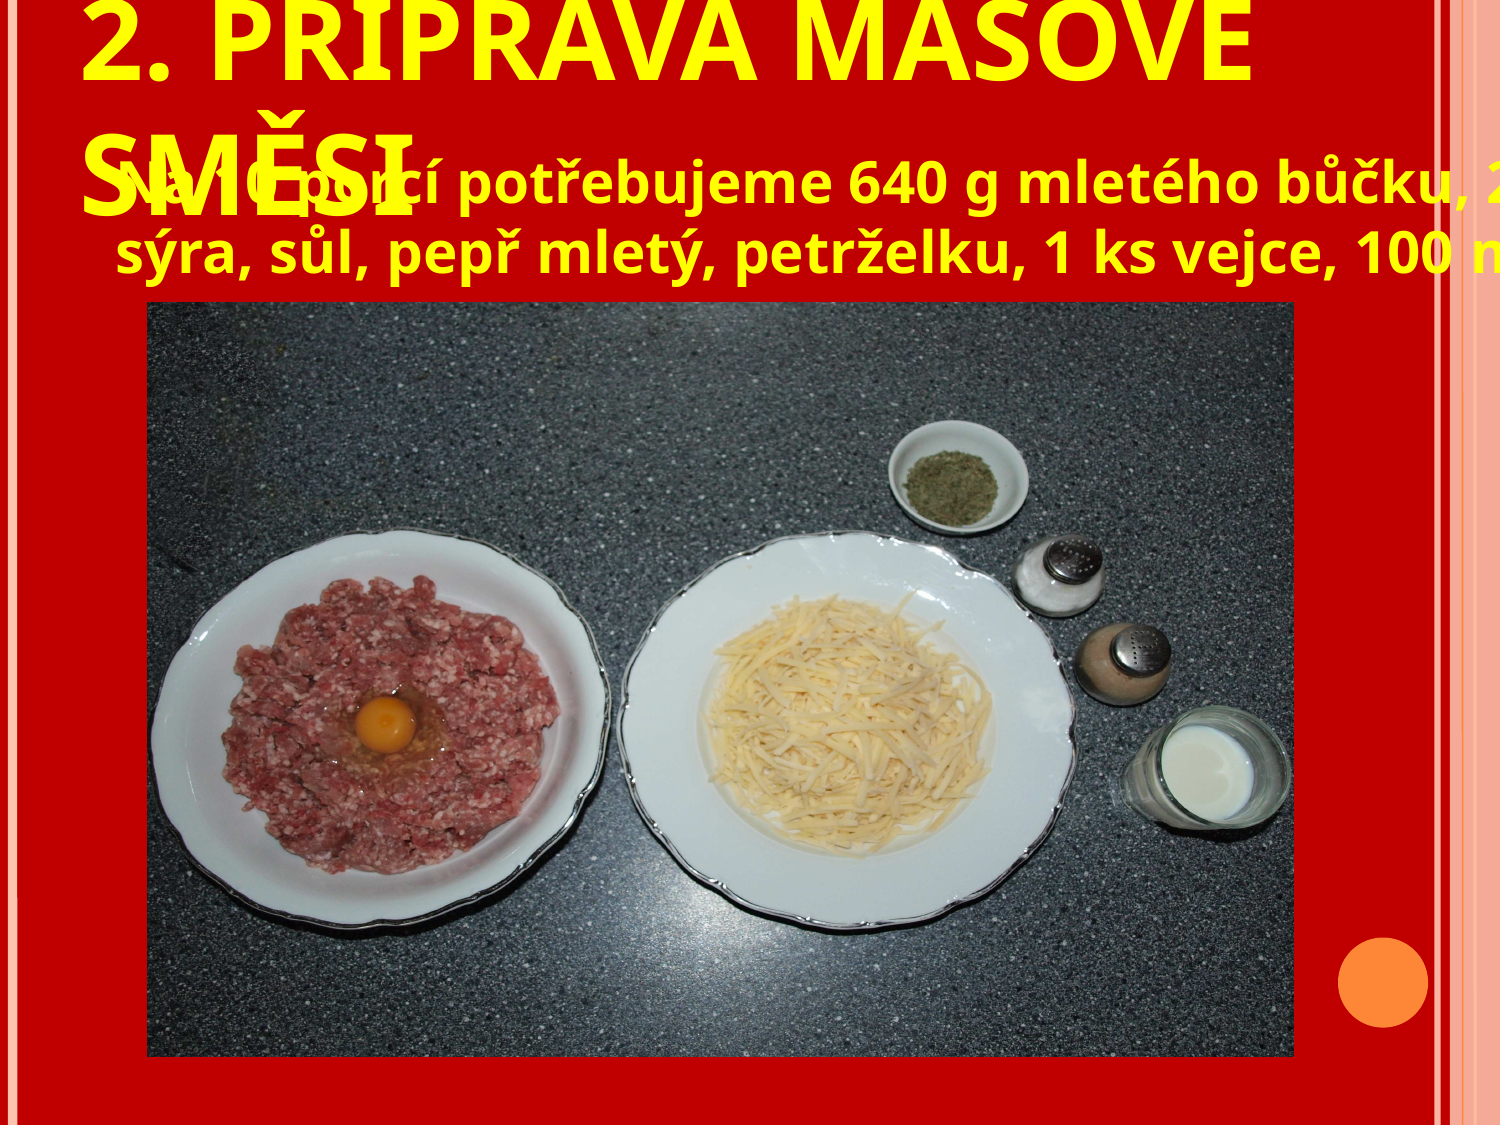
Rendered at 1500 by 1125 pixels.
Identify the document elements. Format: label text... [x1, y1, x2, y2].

picture [147, 302, 1294, 1057]
text_box Na 10 porcí potřebujeme 640 g mletého bůčku, 200 g nastrouhaného tvrdého sýra, sůl, pepř mletý, petrželku, 1 ks vejce, 100 ml mléka. [100, 137, 1500, 293]
title 2. Příprava masové směsi [64, 0, 1290, 148]
